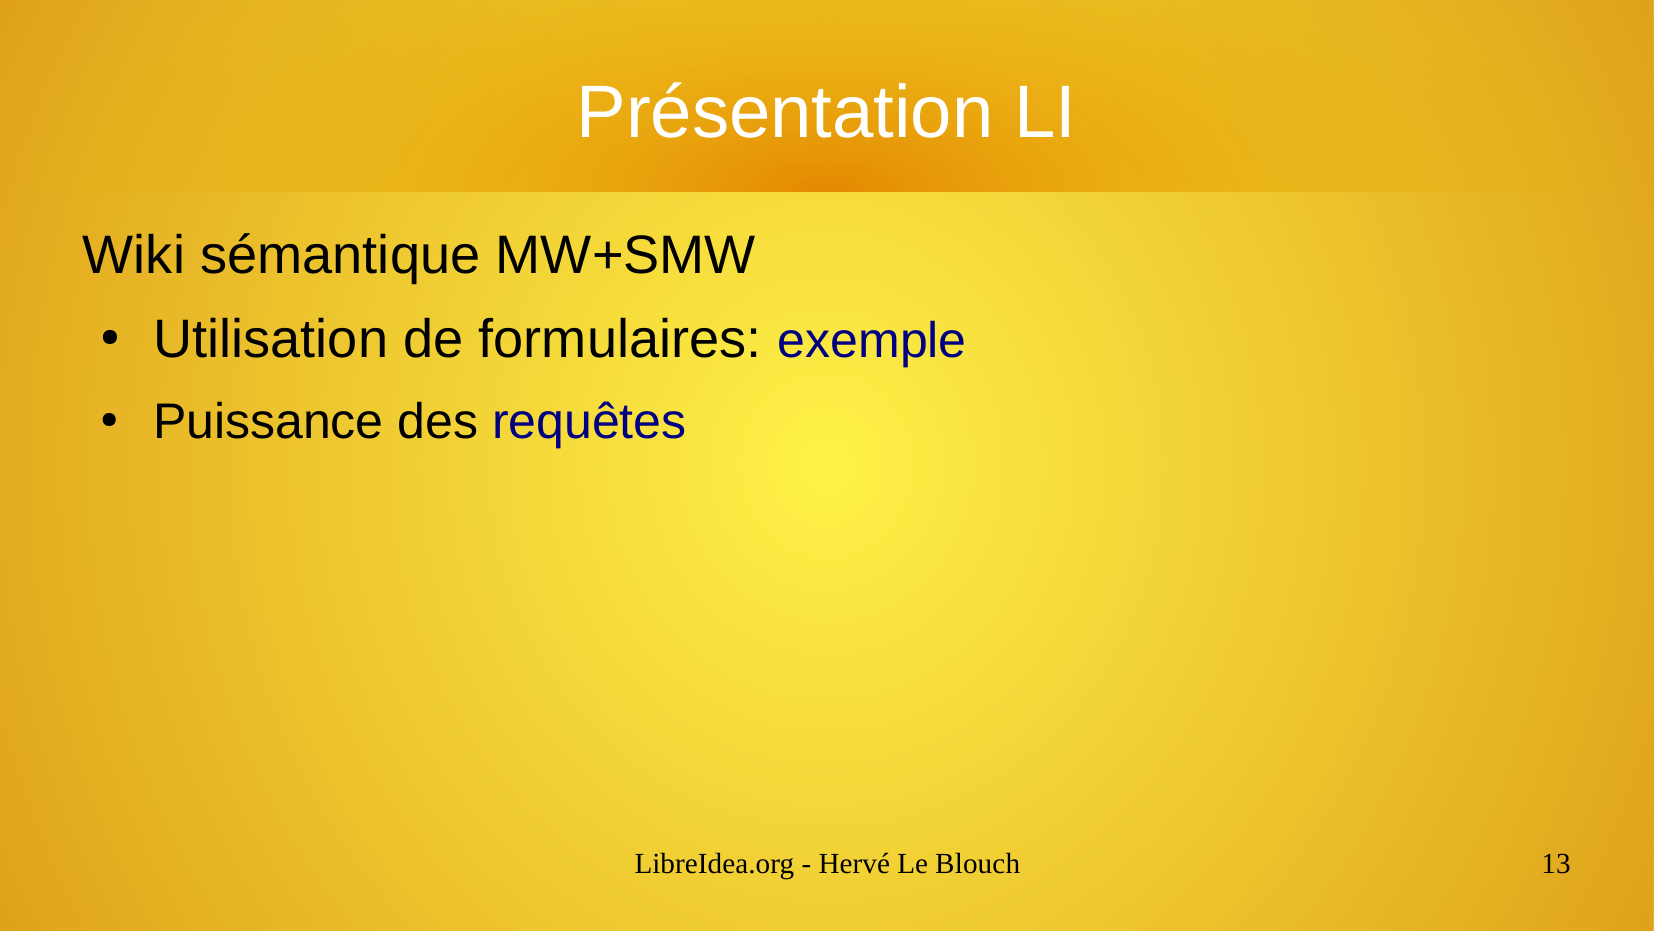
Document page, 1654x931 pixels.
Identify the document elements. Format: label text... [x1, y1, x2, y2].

title Présentation LI [82, 35, 1571, 189]
list Wiki sémantique MW+SMW Utilisation de formulaires: exemple Puissance des requêtes [82, 224, 1571, 764]
